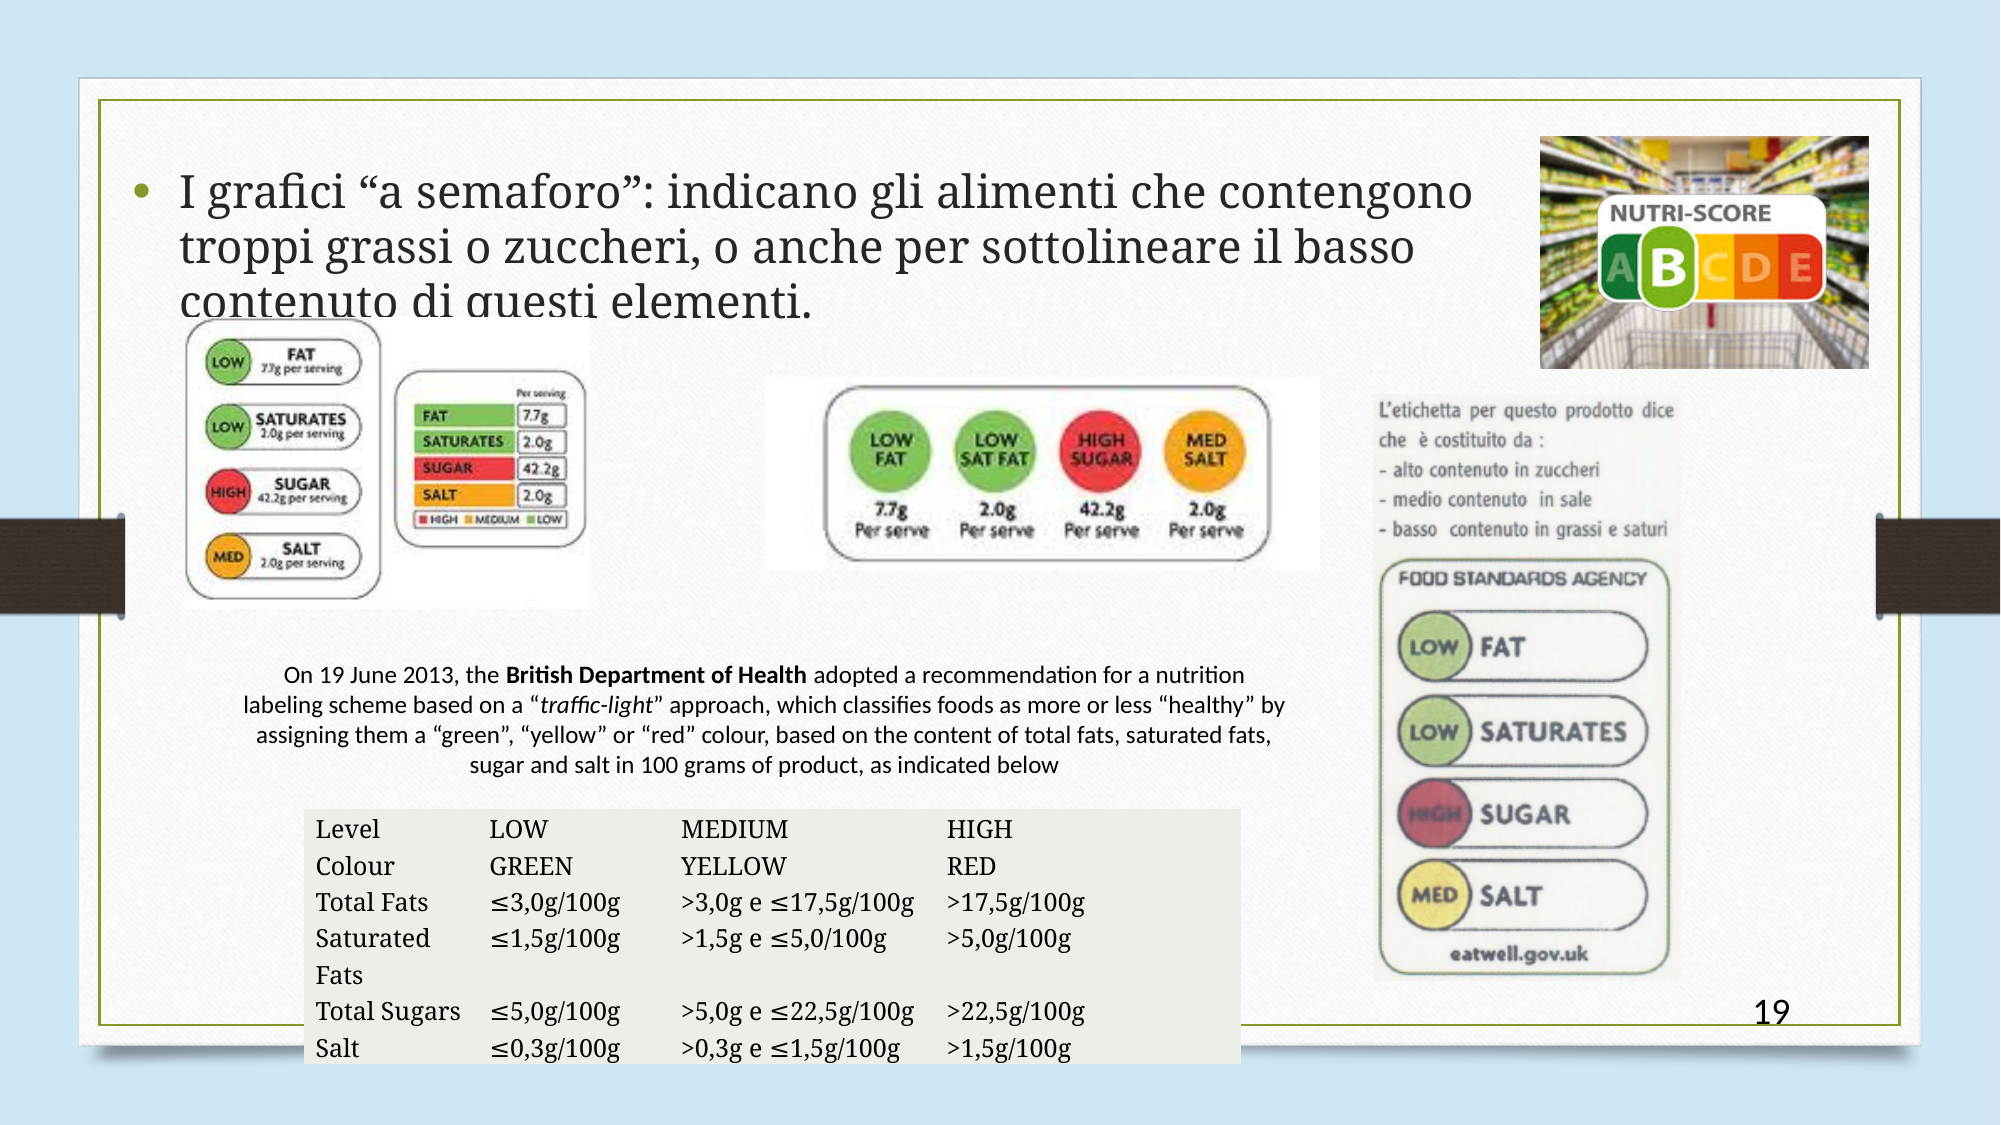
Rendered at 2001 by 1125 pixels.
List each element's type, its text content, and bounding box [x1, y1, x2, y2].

table_cell GREEN [478, 846, 670, 882]
table_cell >5,0g e ≤22,5g/100g [670, 992, 936, 1028]
table_cell >1,5g/100g [936, 1028, 1241, 1064]
table_cell ≤5,0g/100g [478, 992, 670, 1028]
text_box On 19 June 2013, the British Department of Health adopted a recommendation for a nutrition labeling scheme based on a “traffic-light” approach, which classifies foods as more or less “healthy” by assigning them a “green”, “yellow” or “red” colour, based on the content of total fats, saturated fats, sugar and salt in 100 grams of product, as indicated below [227, 650, 1303, 831]
table_header Level [304, 831, 478, 846]
picture [0, 0, 2001, 1125]
table_cell Total Fats [304, 882, 478, 919]
table_cell Colour [304, 846, 478, 882]
table_cell YELLOW [670, 846, 936, 882]
table_cell ≤0,3g/100g [478, 1028, 670, 1064]
table_cell >3,0g e ≤17,5g/100g [670, 882, 936, 919]
list I grafici “a semaforo”: indicano gli alimenti che contengono troppi grassi o zuccheri, o anche per sottolineare il basso contenuto di questi elementi. [117, 155, 1505, 940]
table_cell ≤3,0g/100g [478, 882, 670, 919]
table_cell RED [936, 846, 1241, 882]
table_cell Salt [304, 1028, 478, 1064]
table_cell >5,0g/100g [936, 919, 1241, 992]
table_cell ≤1,5g/100g [478, 919, 670, 992]
table_cell >1,5g e ≤5,0/100g [670, 919, 936, 992]
table_header LOW [478, 831, 670, 846]
table_header MEDIUM [670, 831, 936, 846]
table_cell >0,3g e ≤1,5g/100g [670, 1028, 936, 1064]
table_header HIGH [936, 831, 1241, 846]
picture [765, 377, 1321, 570]
table_cell >17,5g/100g [936, 882, 1241, 919]
table_header LOW [508, 831, 518, 837]
table_cell Saturated Fats [304, 919, 478, 992]
table_cell >22,5g/100g [936, 992, 1241, 1028]
picture [184, 317, 590, 609]
slide_number <numero> [1737, 979, 2000, 1025]
table_cell Total Sugars [304, 992, 478, 1028]
